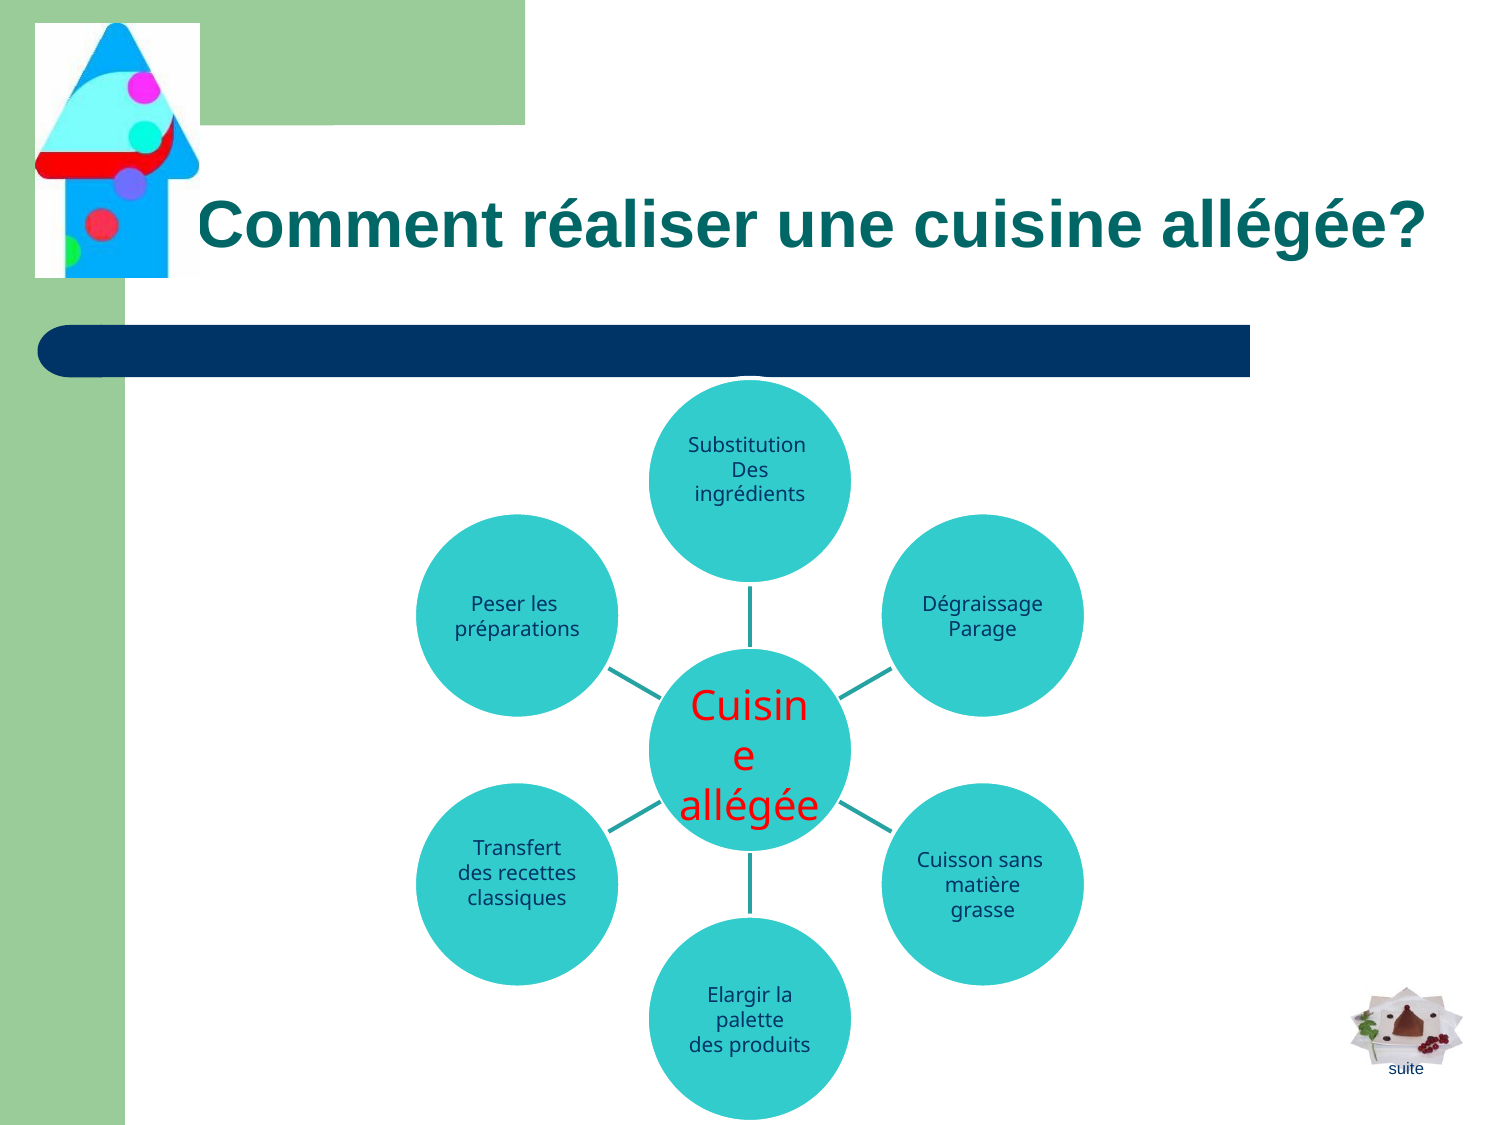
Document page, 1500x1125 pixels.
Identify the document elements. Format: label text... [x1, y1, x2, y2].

picture [84, 208, 119, 242]
text_box Cuisson sans matière grasse [879, 781, 1087, 988]
picture [35, 23, 200, 278]
text_box Peser les préparations [413, 512, 621, 719]
text_box suite [1350, 1050, 1463, 1086]
title Comment réaliser une cuisine allégée? [200, 125, 1500, 270]
text_box Transfert des recettes classiques [413, 781, 621, 988]
picture [1350, 987, 1463, 1050]
text_box Cuisine allégée [646, 646, 854, 854]
text_box Substitution Des ingrédients [646, 377, 854, 585]
text_box Dégraissage Parage [879, 512, 1087, 719]
text_box Elargir la palette des produits [646, 915, 854, 1123]
